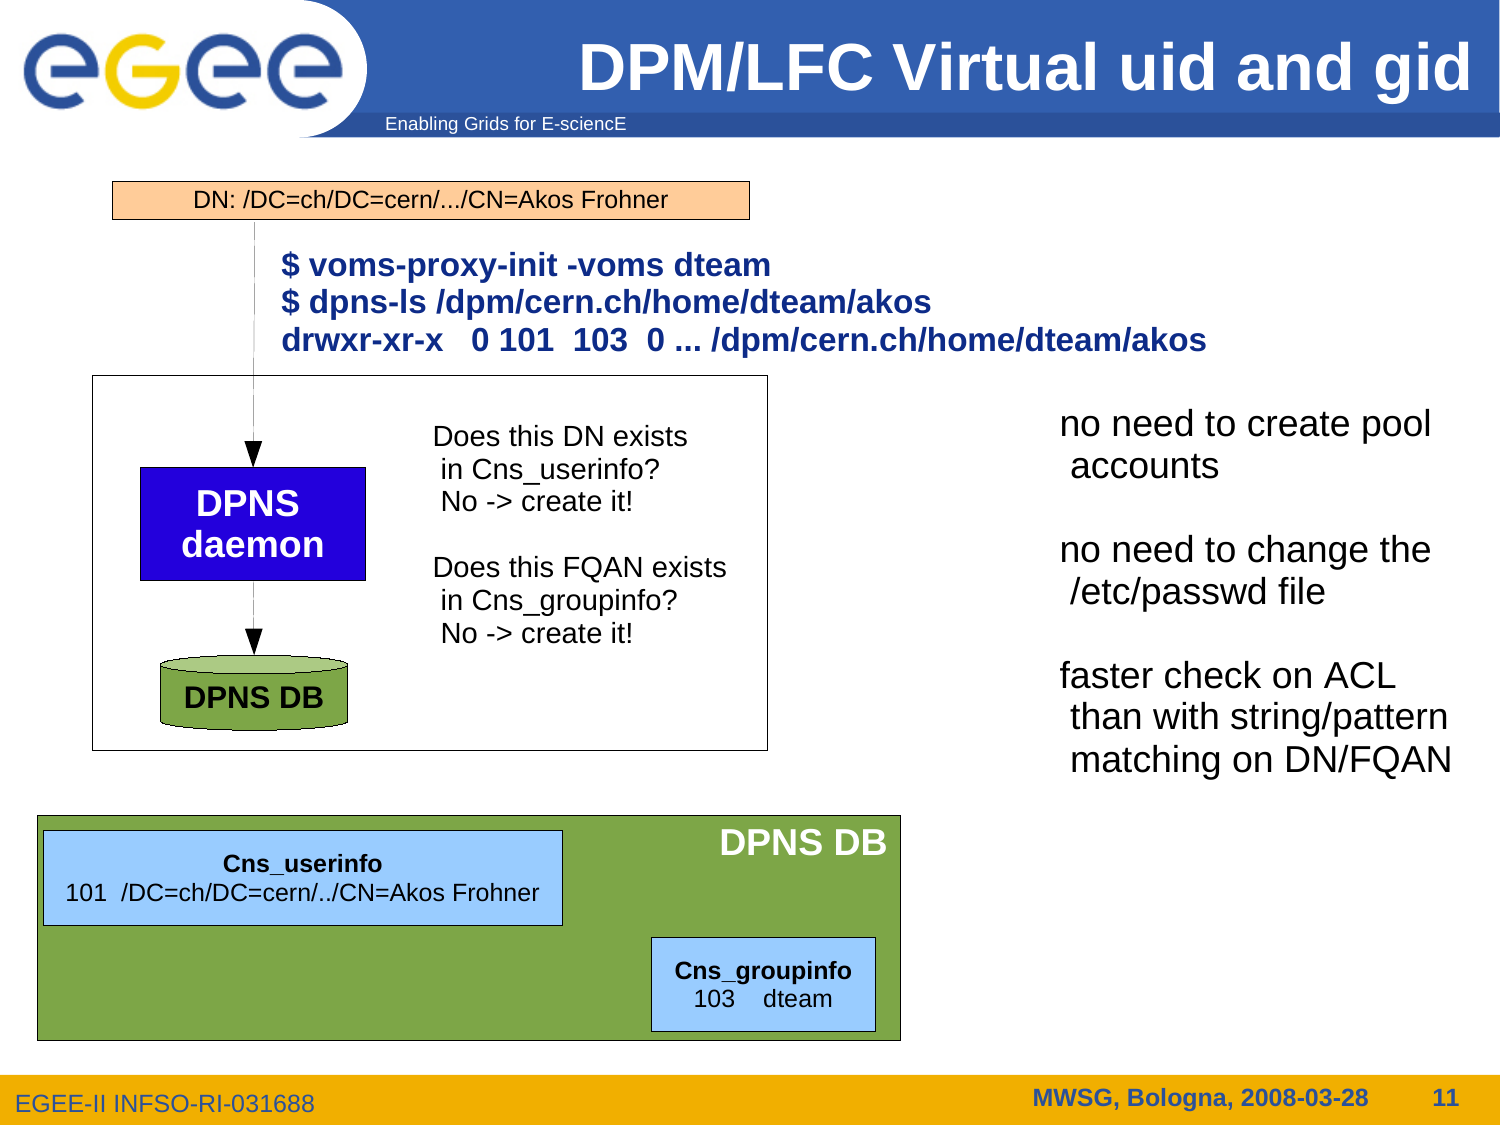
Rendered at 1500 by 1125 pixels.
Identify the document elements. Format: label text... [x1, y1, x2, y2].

text_box Cns_userinfo 101 /DC=ch/DC=cern/../CN=Akos Frohner [43, 830, 563, 926]
text_box $ voms-proxy-init -voms dteam $ dpns-ls /dpm/cern.ch/home/dteam/akos drwxr-xr-x 0 101 103 0 ... /dpm/cern.ch/home/dteam/akos [266, 239, 1225, 366]
text_box Does this DN exists in Cns_userinfo? No -> create it! Does this FQAN exists in Cns_groupinfo? No -> create it! [409, 412, 751, 657]
text_box DPNS DB [160, 666, 348, 731]
text_box no need to create pool accounts no need to change the /etc/passwd file faster check on ACL than with string/pattern matching on DN/FQAN [1034, 394, 1469, 788]
text_box DPNS daemon [140, 467, 366, 581]
text_box DPNS DB [704, 813, 903, 871]
picture [18, 30, 349, 112]
title DPM/LFC Virtual uid and gid [369, 18, 1475, 117]
text_box DN: /DC=ch/DC=cern/.../CN=Akos Frohner [112, 181, 750, 220]
text_box [37, 815, 901, 1041]
text_box Cns_groupinfo 103 dteam [651, 937, 876, 1032]
